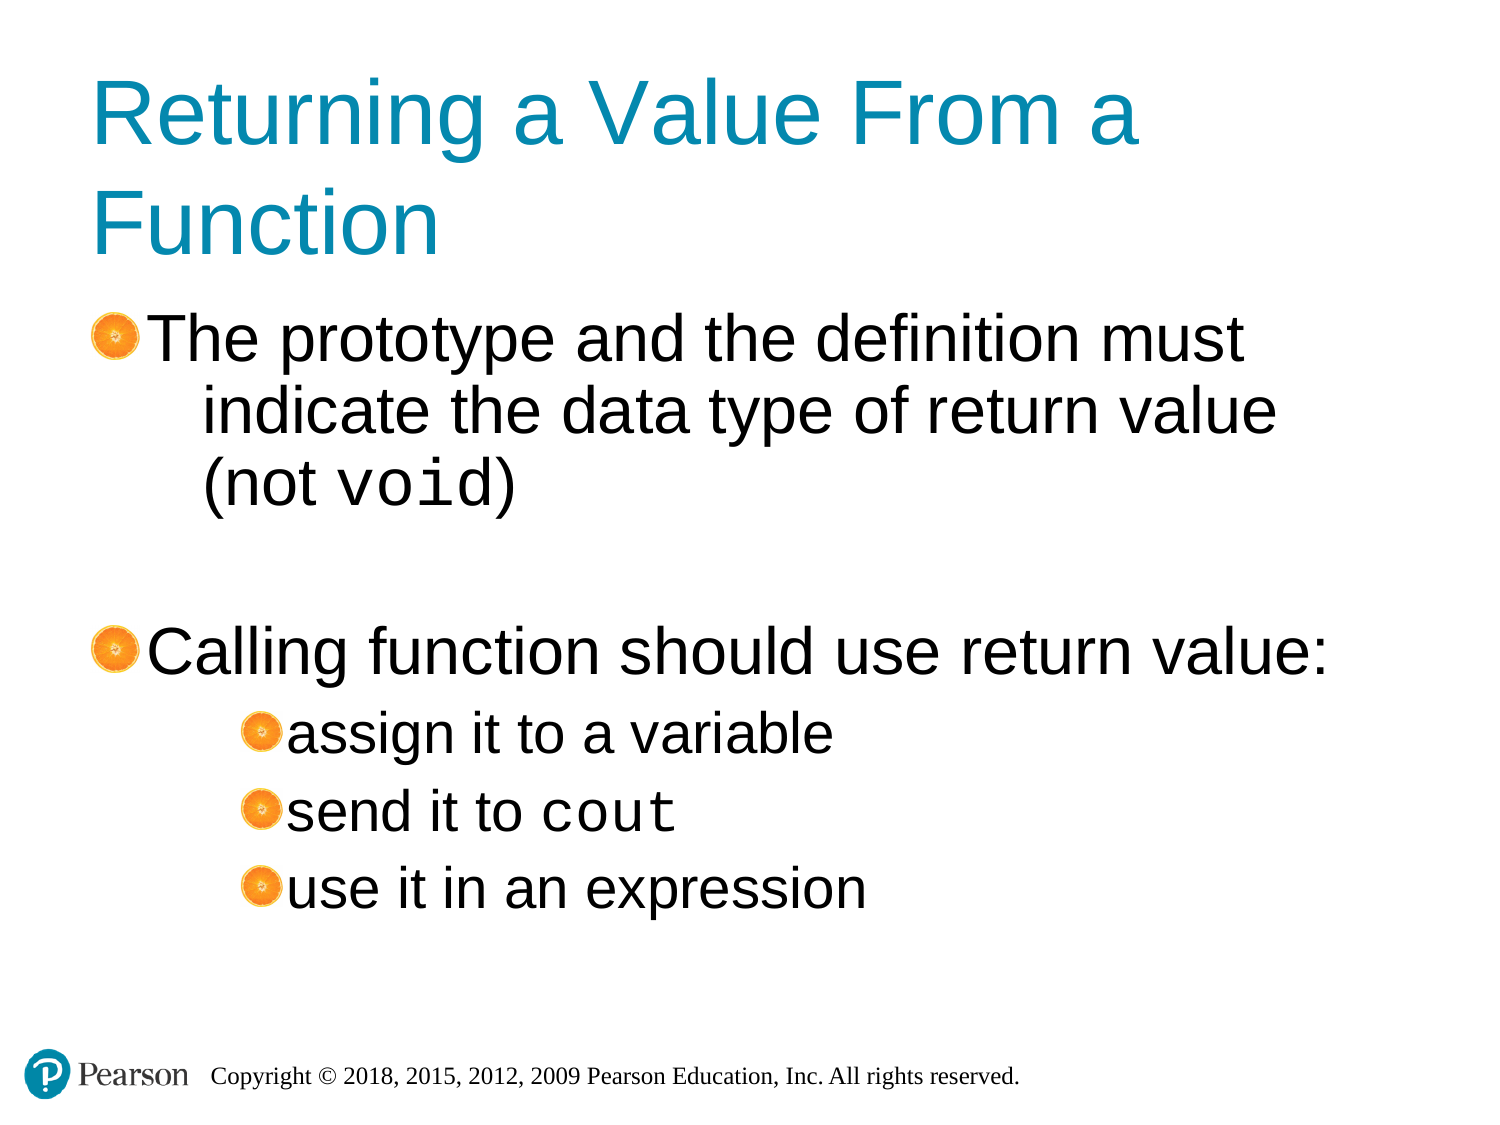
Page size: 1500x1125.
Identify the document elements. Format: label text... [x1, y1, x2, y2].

title Returning a Value From a Function [75, 45, 1426, 233]
list The prototype and the definition must indicate the data type of return value (not void) Calling function should use return value: assign it to a variable send it to cout use it in an expression [75, 296, 1362, 934]
